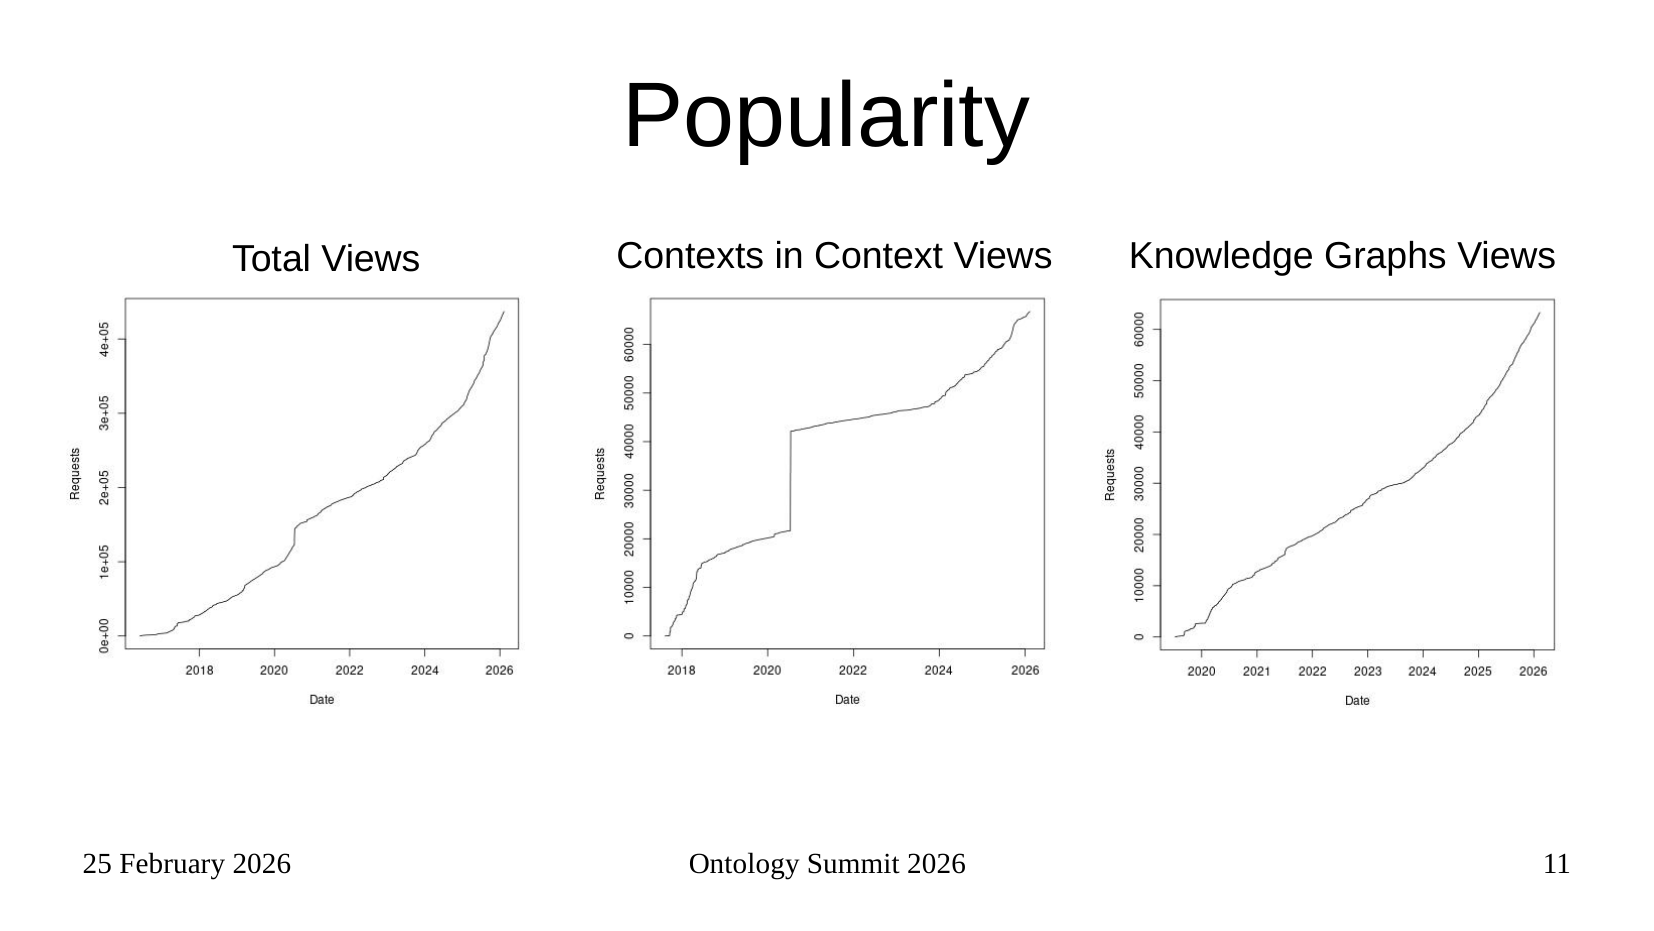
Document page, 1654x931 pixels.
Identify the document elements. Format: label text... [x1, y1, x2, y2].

picture [1101, 240, 1585, 724]
picture [66, 239, 549, 723]
text_box Total Views [212, 229, 441, 303]
picture [591, 239, 1075, 723]
title Popularity [82, 37, 1571, 193]
text_box Knowledge Graphs Views [1108, 226, 1577, 315]
text_box Contexts in Context Views [600, 226, 1069, 315]
